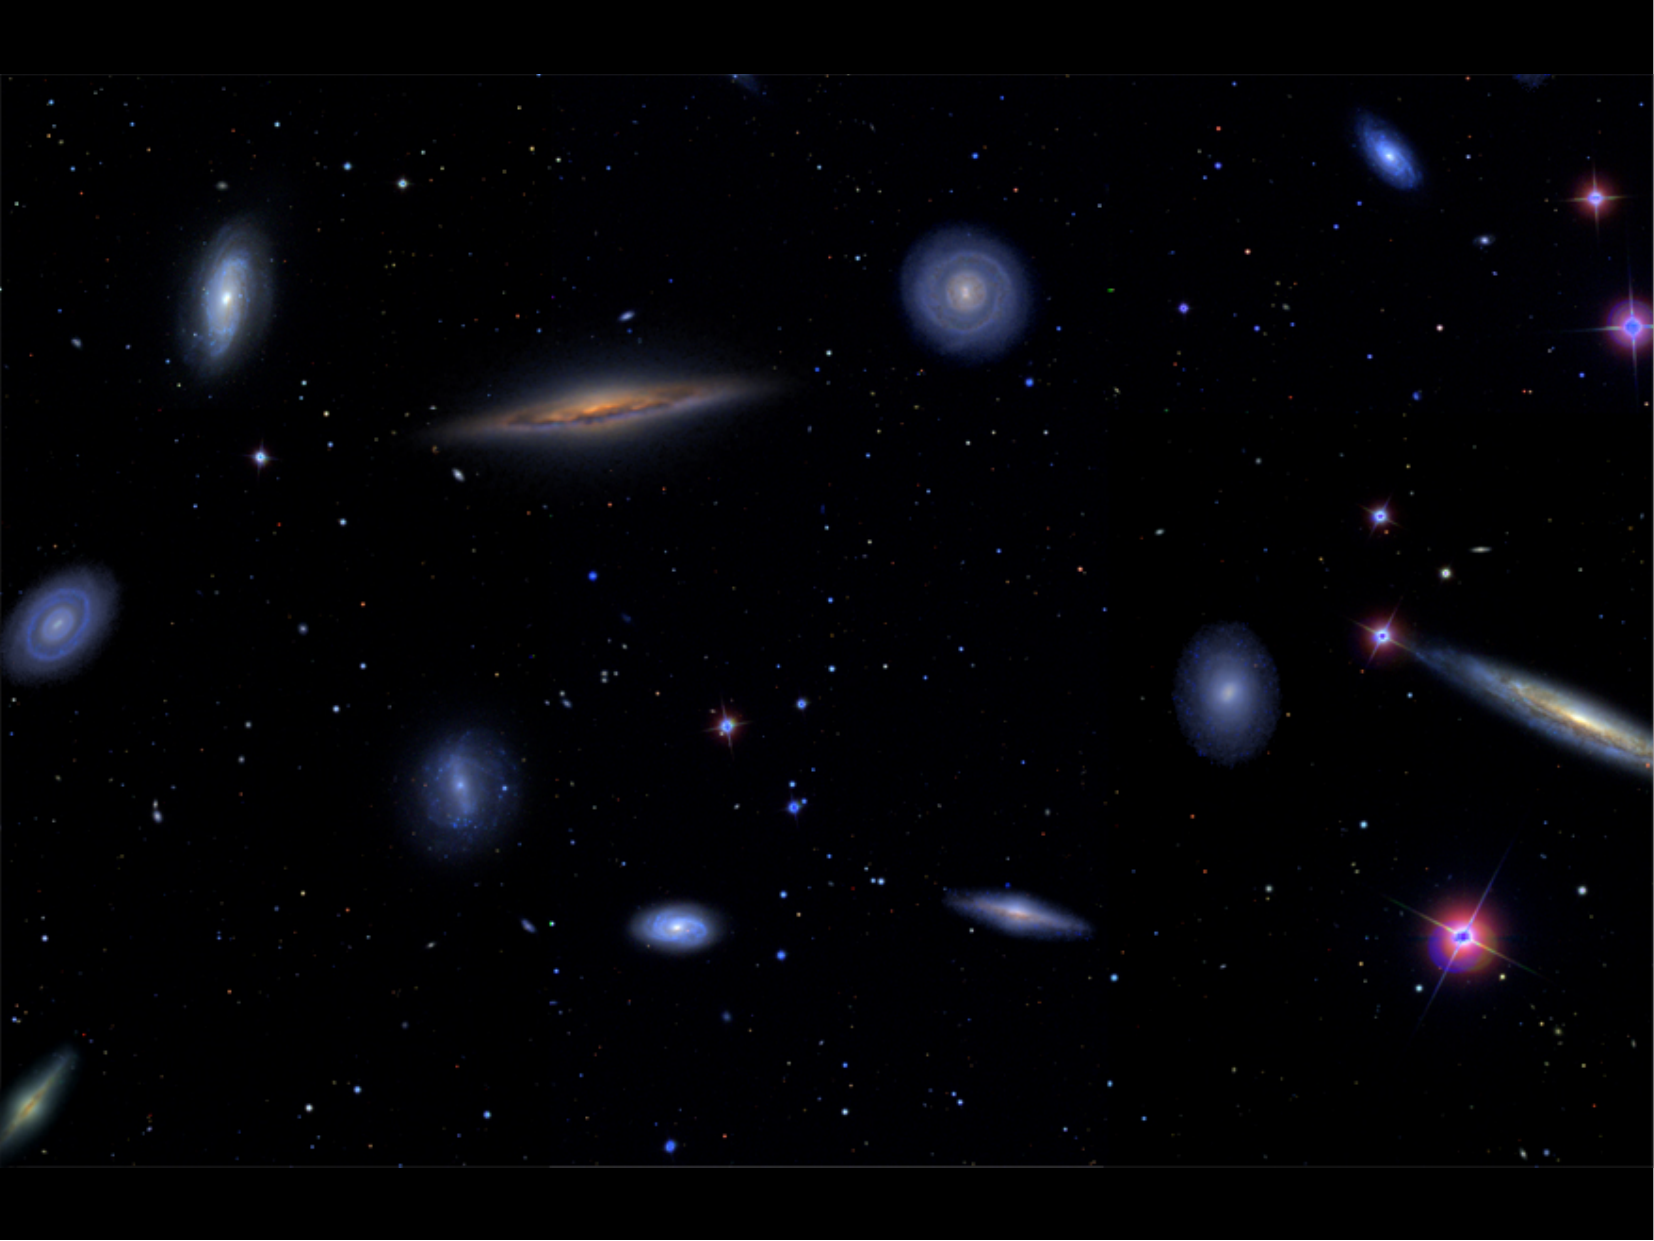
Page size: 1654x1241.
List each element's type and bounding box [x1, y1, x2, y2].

picture [0, 74, 1654, 1168]
